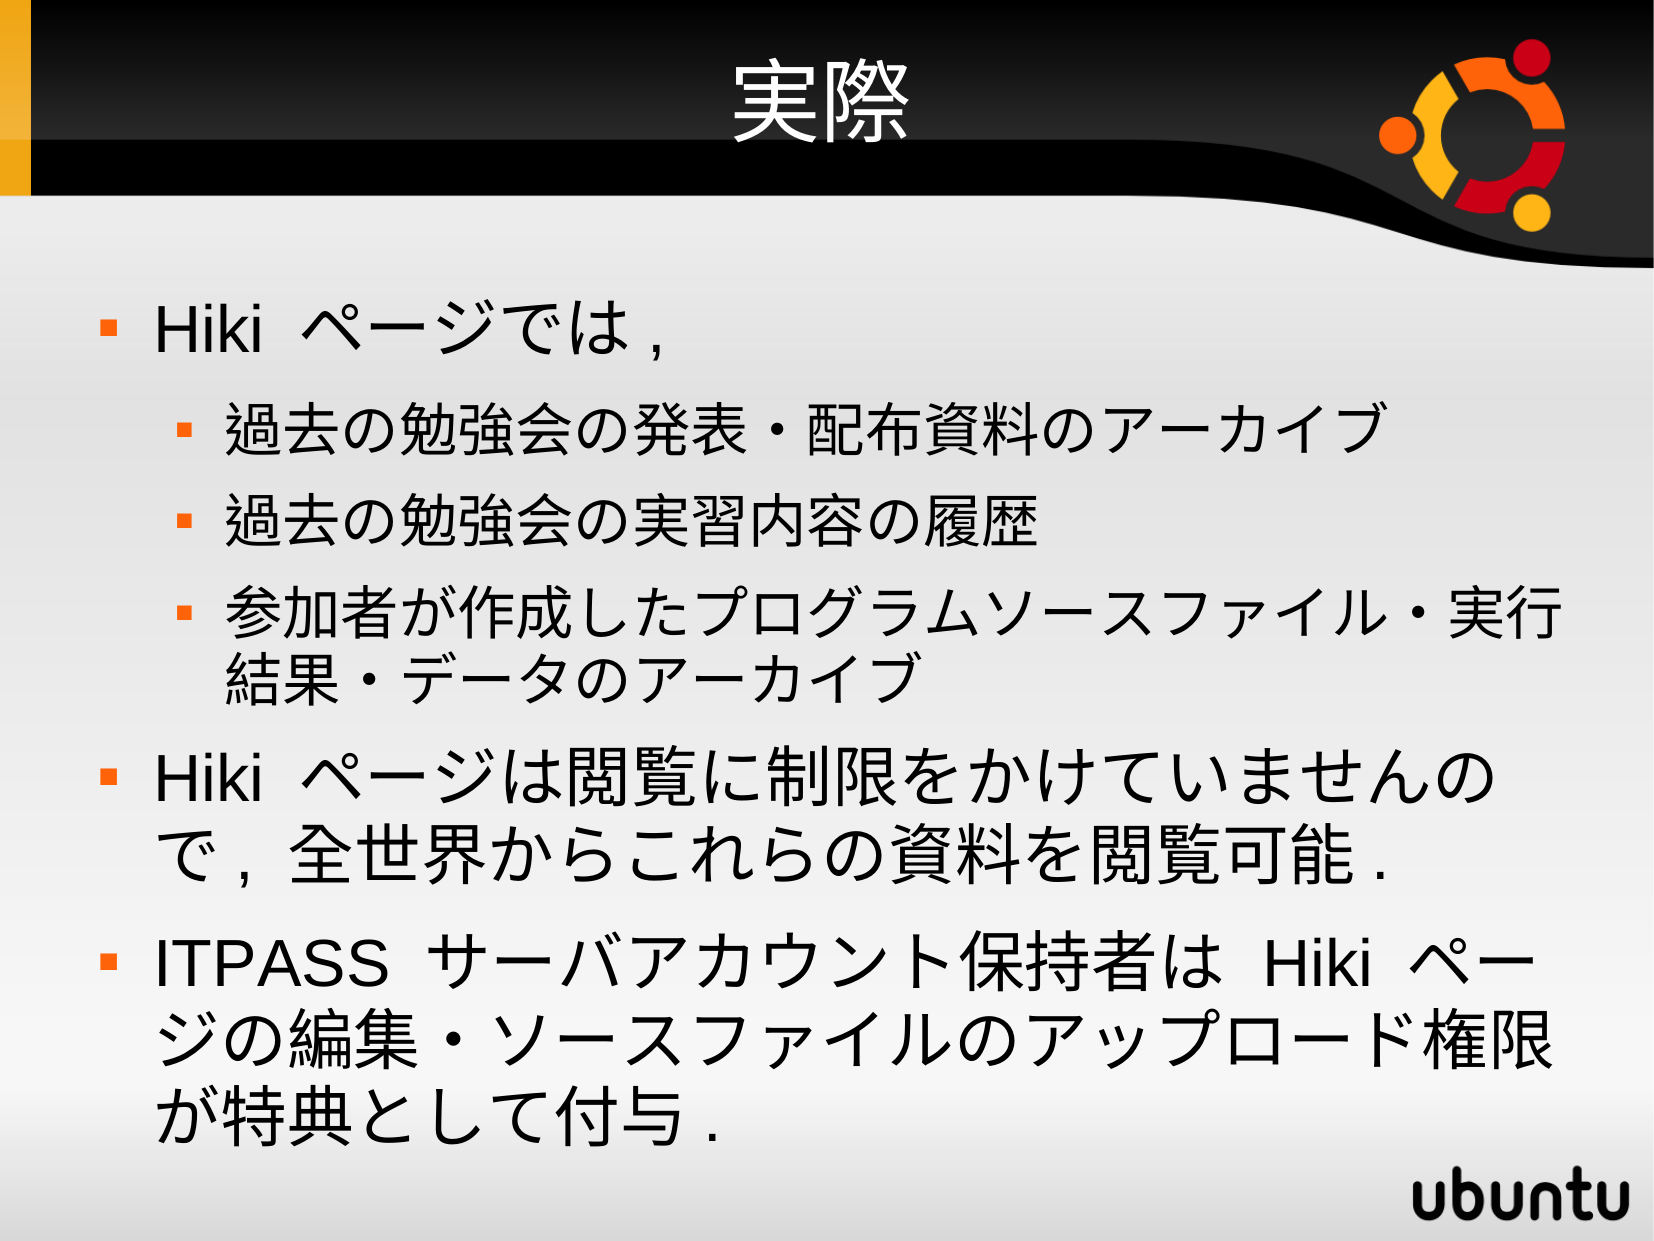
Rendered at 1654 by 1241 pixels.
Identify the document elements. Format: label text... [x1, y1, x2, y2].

picture [0, 0, 1654, 1241]
list Hiki ページでは, 過去の勉強会の発表・配布資料のアーカイブ 過去の勉強会の実習内容の履歴 参加者が作成したプログラムソースファイル・実行結果・データのアーカイブ Hiki ページは閲覧に制限をかけていませんので, 全世界からこれらの資料を閲覧可能. ITPASS サーバアカウント保持者は Hiki ページの編集・ソースファイルのアップロード権限が特典として付与. [82, 290, 1571, 1195]
title 実際 [76, 0, 1565, 208]
